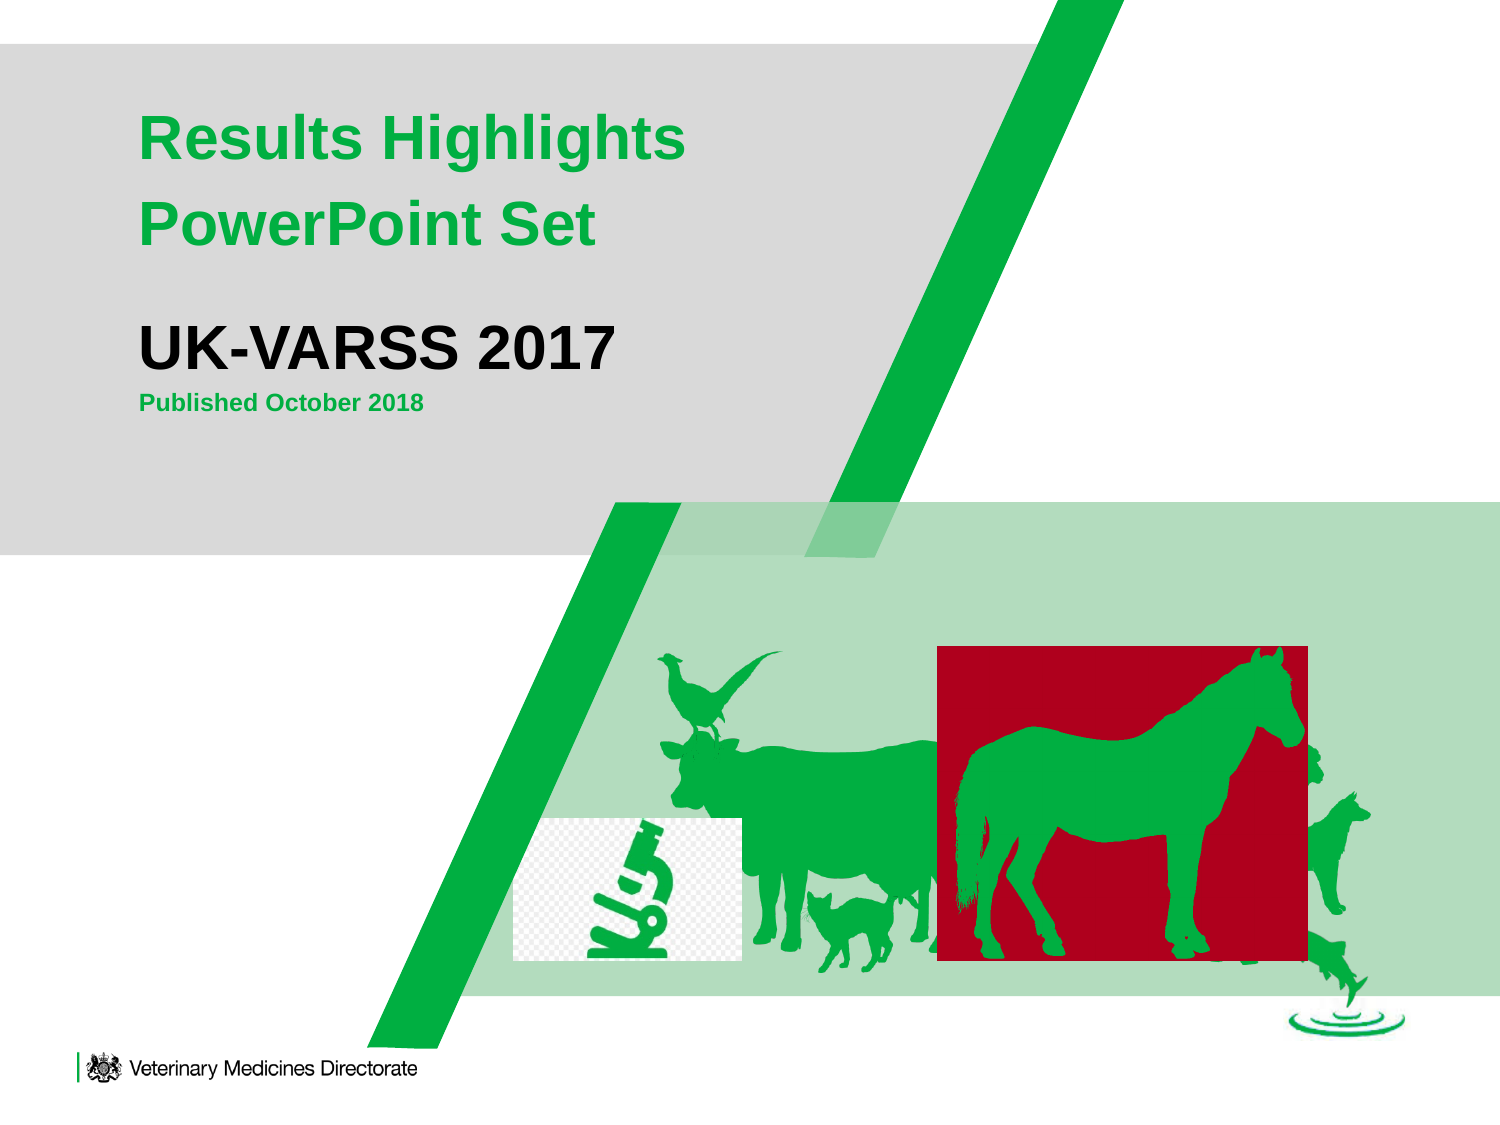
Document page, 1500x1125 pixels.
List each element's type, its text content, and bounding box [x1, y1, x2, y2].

picture [513, 646, 1411, 1041]
text_box Results Highlights PowerPoint Set UK-VARSS 2017 Published October 2018 [123, 78, 892, 511]
text_box [0, 0, 1500, 1049]
